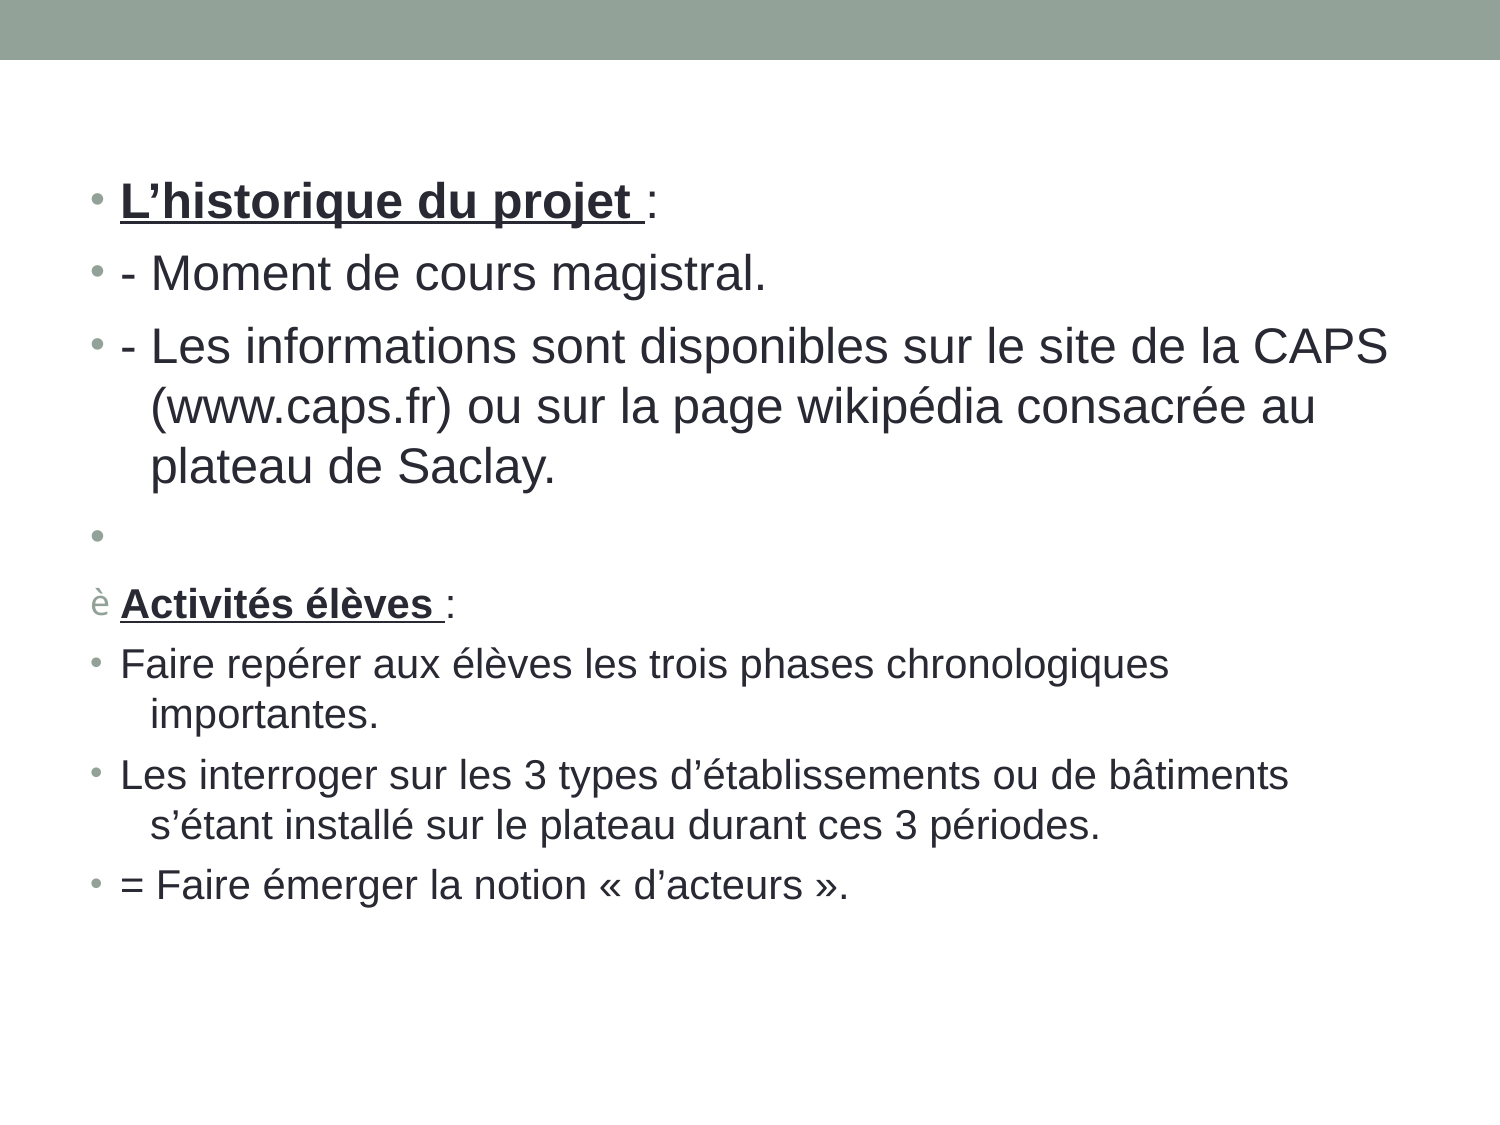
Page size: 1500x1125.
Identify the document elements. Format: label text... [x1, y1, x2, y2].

list L’historique du projet : - Moment de cours magistral. - Les informations sont disponibles sur le site de la CAPS (www.caps.fr) ou sur la page wikipédia consacrée au plateau de Saclay. Activités élèves : Faire repérer aux élèves les trois phases chronologiques importantes. Les interroger sur les 3 types d’établissements ou de bâtiments s’étant installé sur le plateau durant ces 3 périodes. = Faire émerger la notion « d’acteurs ». [75, 160, 1426, 1063]
